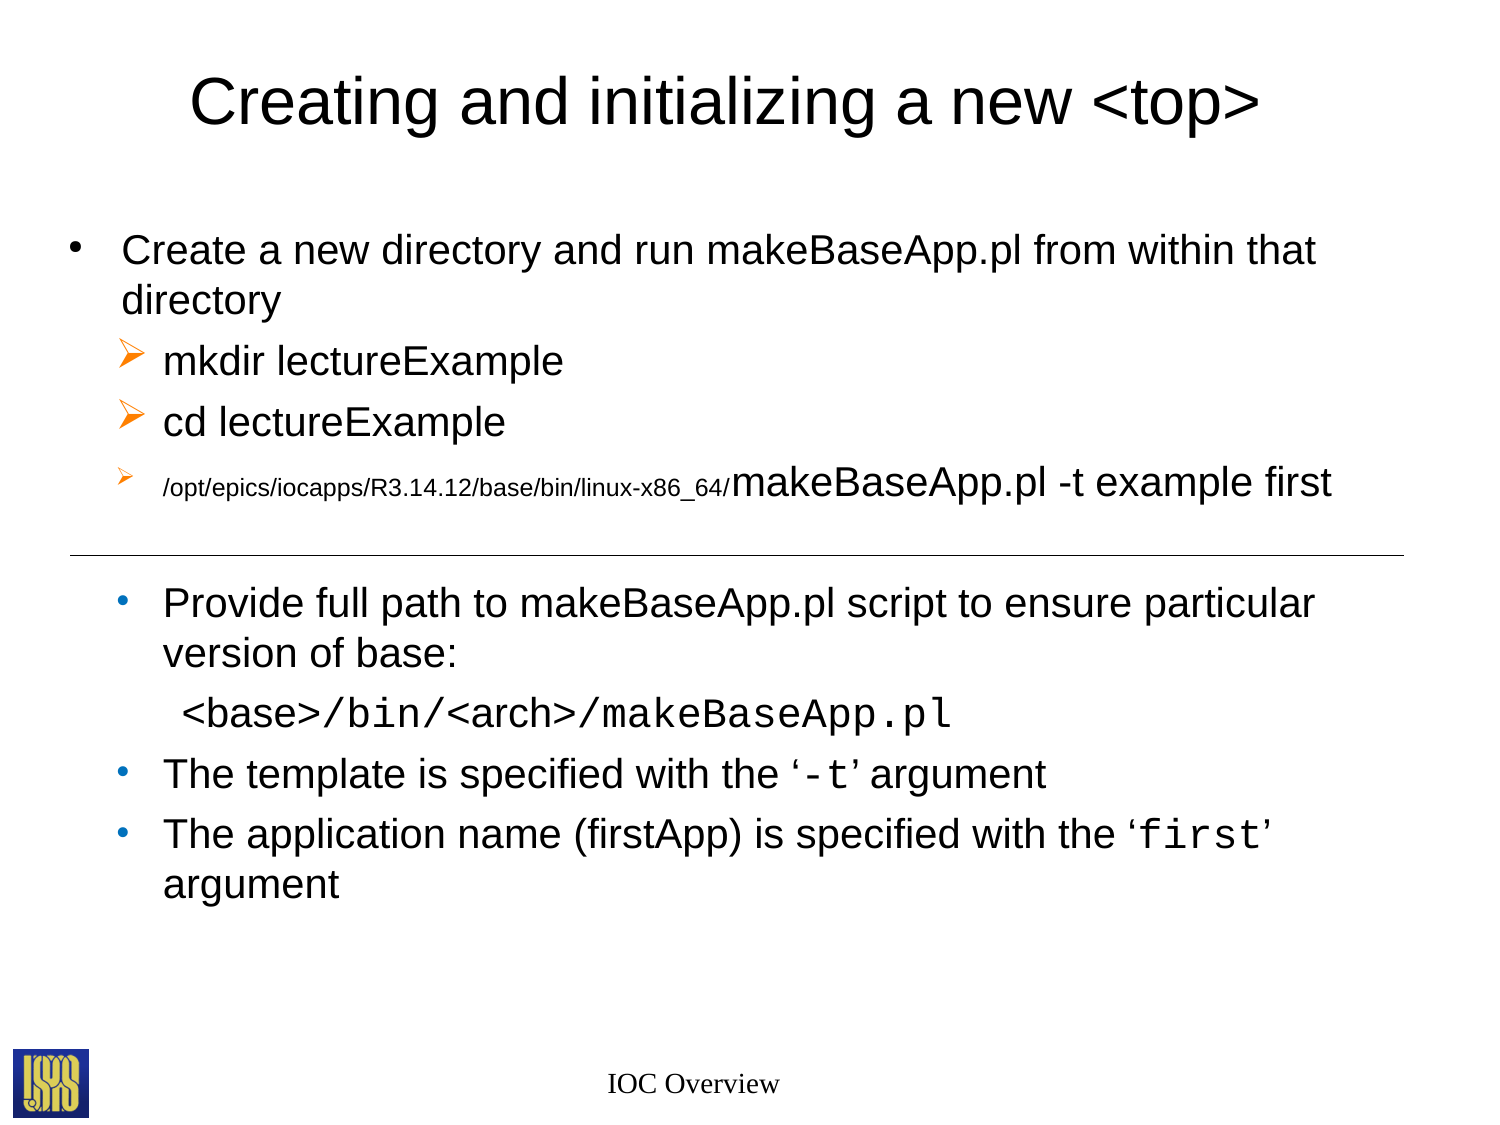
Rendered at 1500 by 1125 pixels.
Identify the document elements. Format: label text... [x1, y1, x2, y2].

picture [13, 1049, 89, 1118]
title Creating and initializing a new <top> [55, 57, 1361, 146]
list Create a new directory and run makeBaseApp.pl from within that directory mkdir lectureExample cd lectureExample /opt/epics/iocapps/R3.14.12/base/bin/linux-x86_64/makeBaseApp.pl -t example first Provide full path to makeBaseApp.pl script to ensure particular version of base: <base>/bin/<arch>/makeBaseApp.pl The template is specified with the ‘-t’ argument The application name (firstApp) is specified with the ‘first’ argument [35, 215, 1453, 928]
